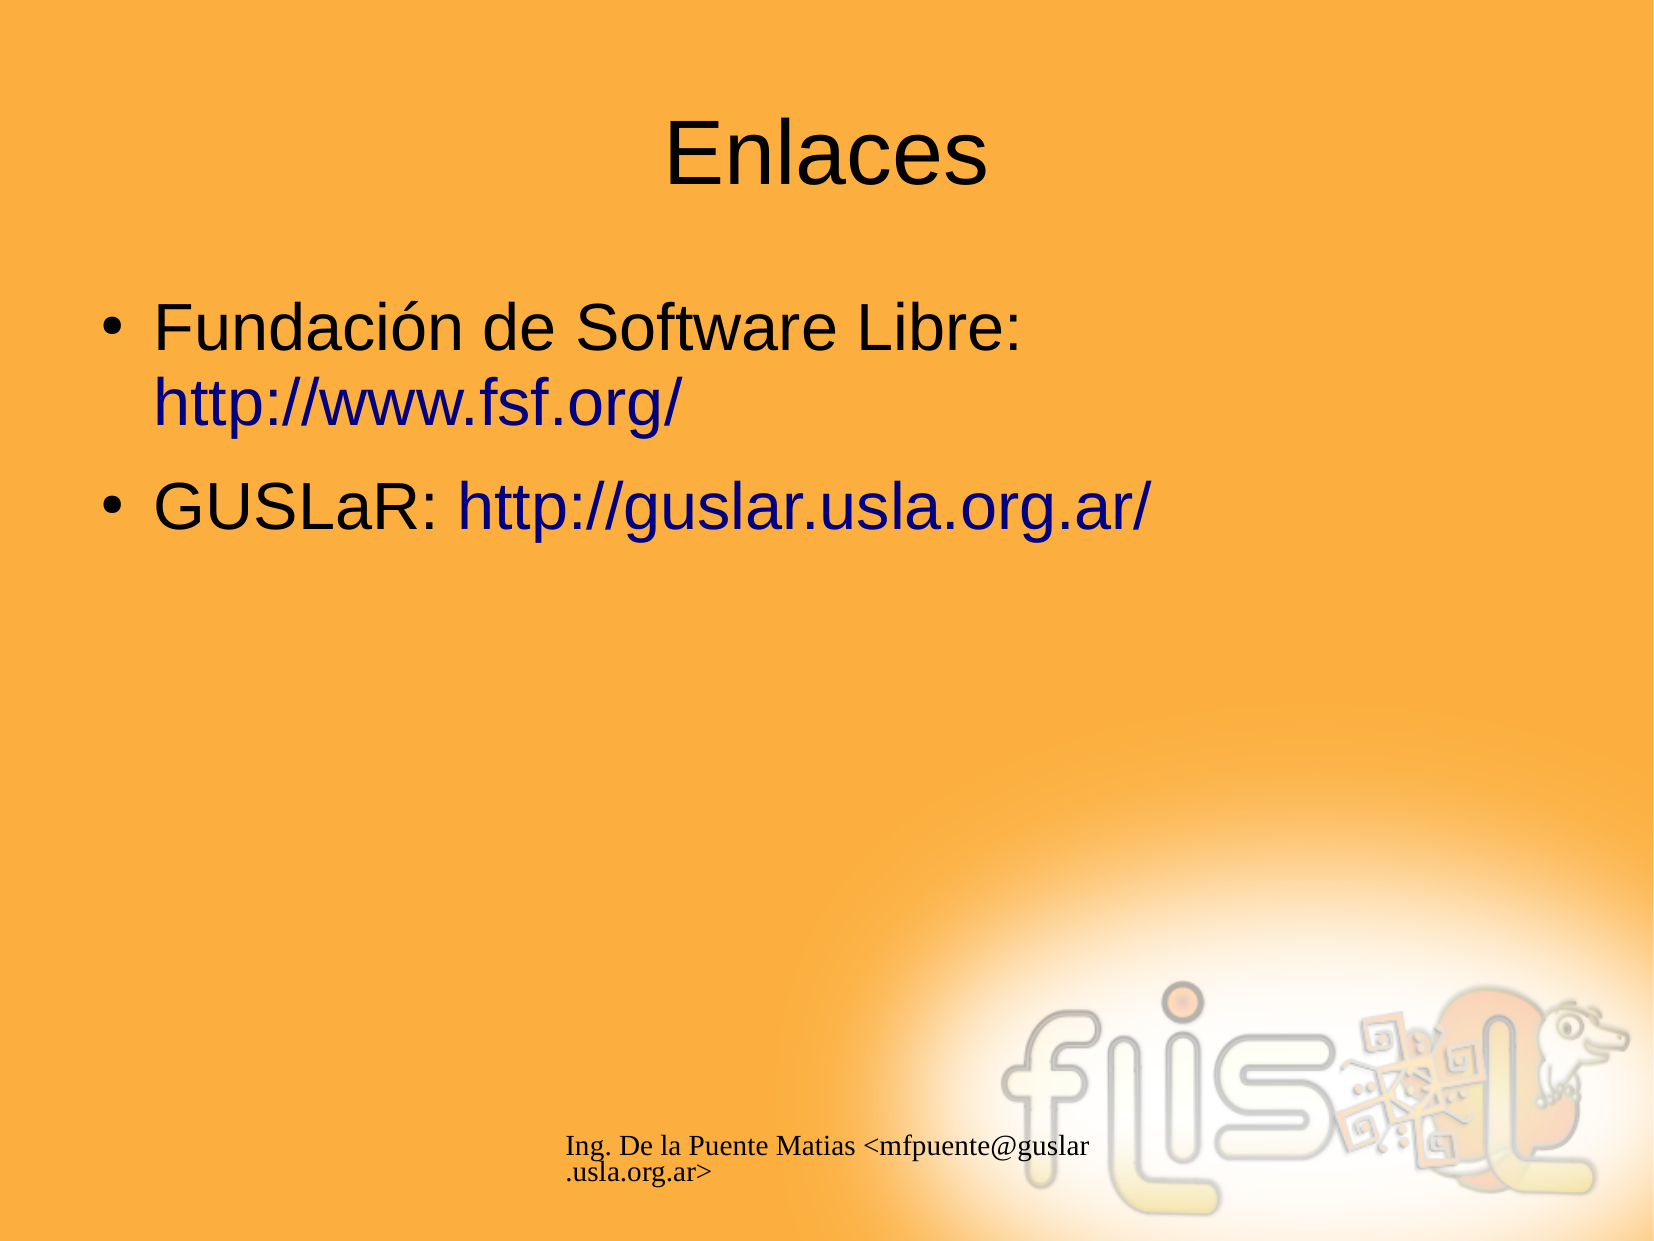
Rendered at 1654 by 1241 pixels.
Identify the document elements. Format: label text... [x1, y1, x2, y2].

title Enlaces [82, 56, 1571, 250]
picture [0, 0, 1654, 1241]
list Fundación de Software Libre: http://www.fsf.org/ GUSLaR: http://guslar.usla.org.ar/ [82, 290, 1571, 1094]
